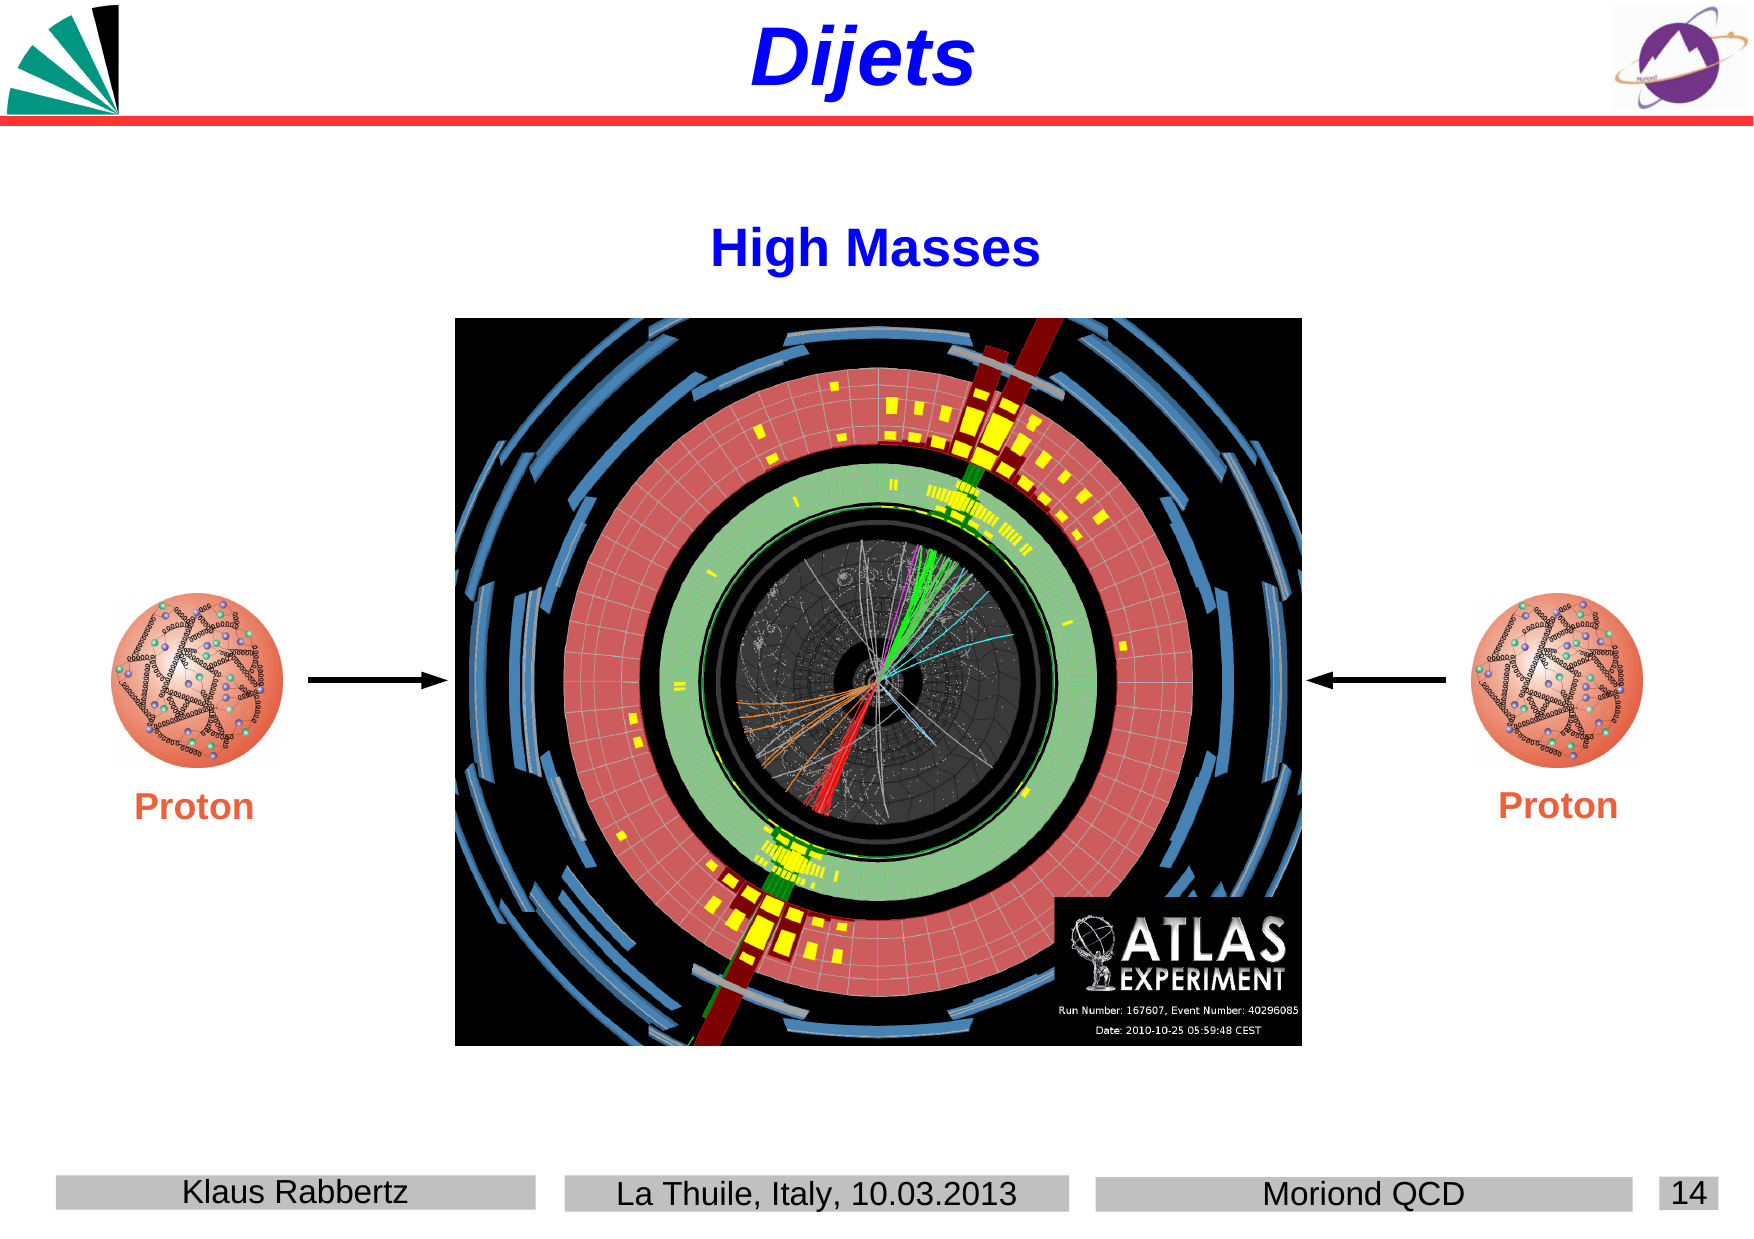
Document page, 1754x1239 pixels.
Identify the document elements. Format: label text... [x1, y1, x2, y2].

picture [1471, 593, 1643, 769]
picture [1611, 5, 1748, 110]
picture [7, 5, 119, 116]
text_box Proton [1486, 778, 1632, 834]
text_box Proton [122, 779, 269, 834]
text_box High Masses [698, 212, 1055, 285]
title Dijets [123, 0, 1606, 114]
picture [111, 593, 283, 769]
picture [455, 318, 1302, 1046]
